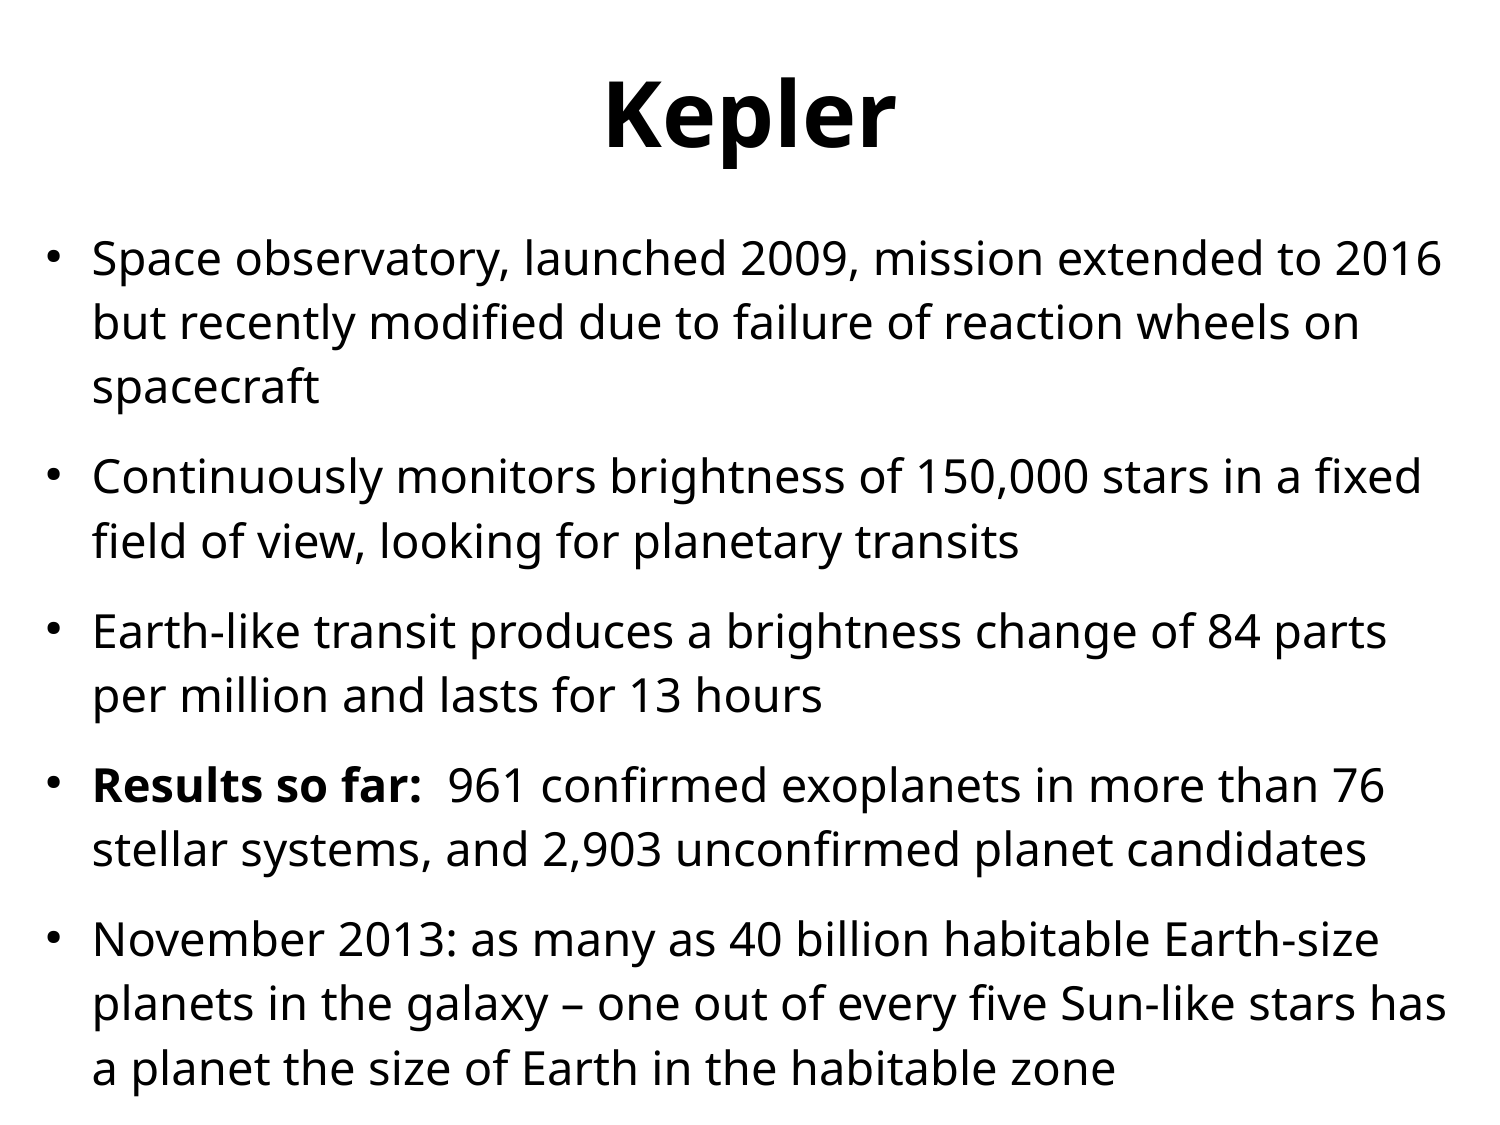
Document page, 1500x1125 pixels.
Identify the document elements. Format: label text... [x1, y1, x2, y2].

title Kepler [30, 57, 1471, 168]
list Space observatory, launched 2009, mission extended to 2016 but recently modified due to failure of reaction wheels on spacecraft Continuously monitors brightness of 150,000 stars in a fixed field of view, looking for planetary transits Earth-like transit produces a brightness change of 84 parts per million and lasts for 13 hours Results so far: 961 confirmed exoplanets in more than 76 stellar systems, and 2,903 unconfirmed planet candidates November 2013: as many as 40 billion habitable Earth-size planets in the galaxy – one out of every five Sun-like stars has a planet the size of Earth in the habitable zone [30, 224, 1471, 1111]
